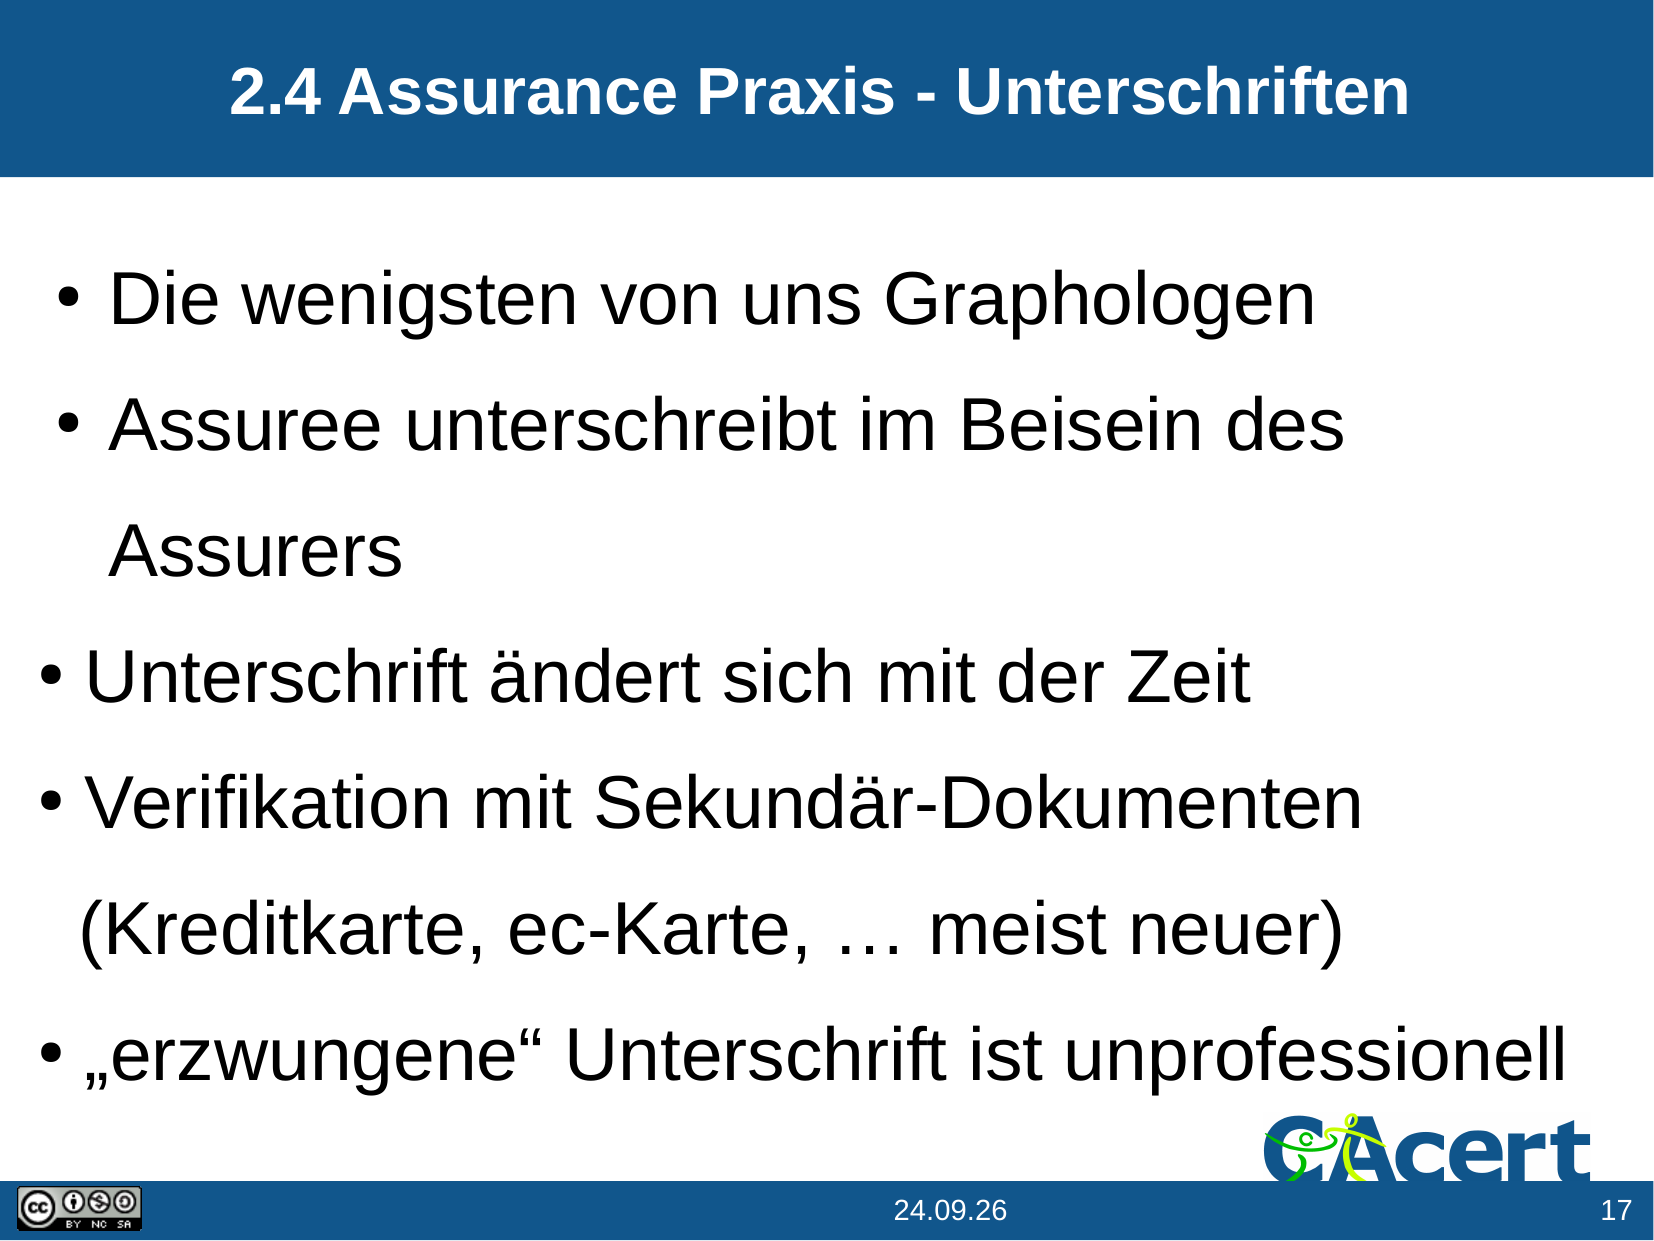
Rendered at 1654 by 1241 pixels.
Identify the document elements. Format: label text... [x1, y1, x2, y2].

title 2.4 Assurance Praxis - Unterschriften [76, 17, 1565, 166]
picture [17, 1186, 142, 1231]
picture [1263, 1112, 1591, 1181]
text_box Die wenigsten von uns Graphologen Assuree unterschreibt im Beisein des Assurers Unterschrift ändert sich mit der Zeit Verifikation mit Sekundär-Dokumenten (Kreditkarte, ec-Karte, … meist neuer) „erzwungene“ Unterschrift ist unprofessionell [22, 207, 1625, 1062]
